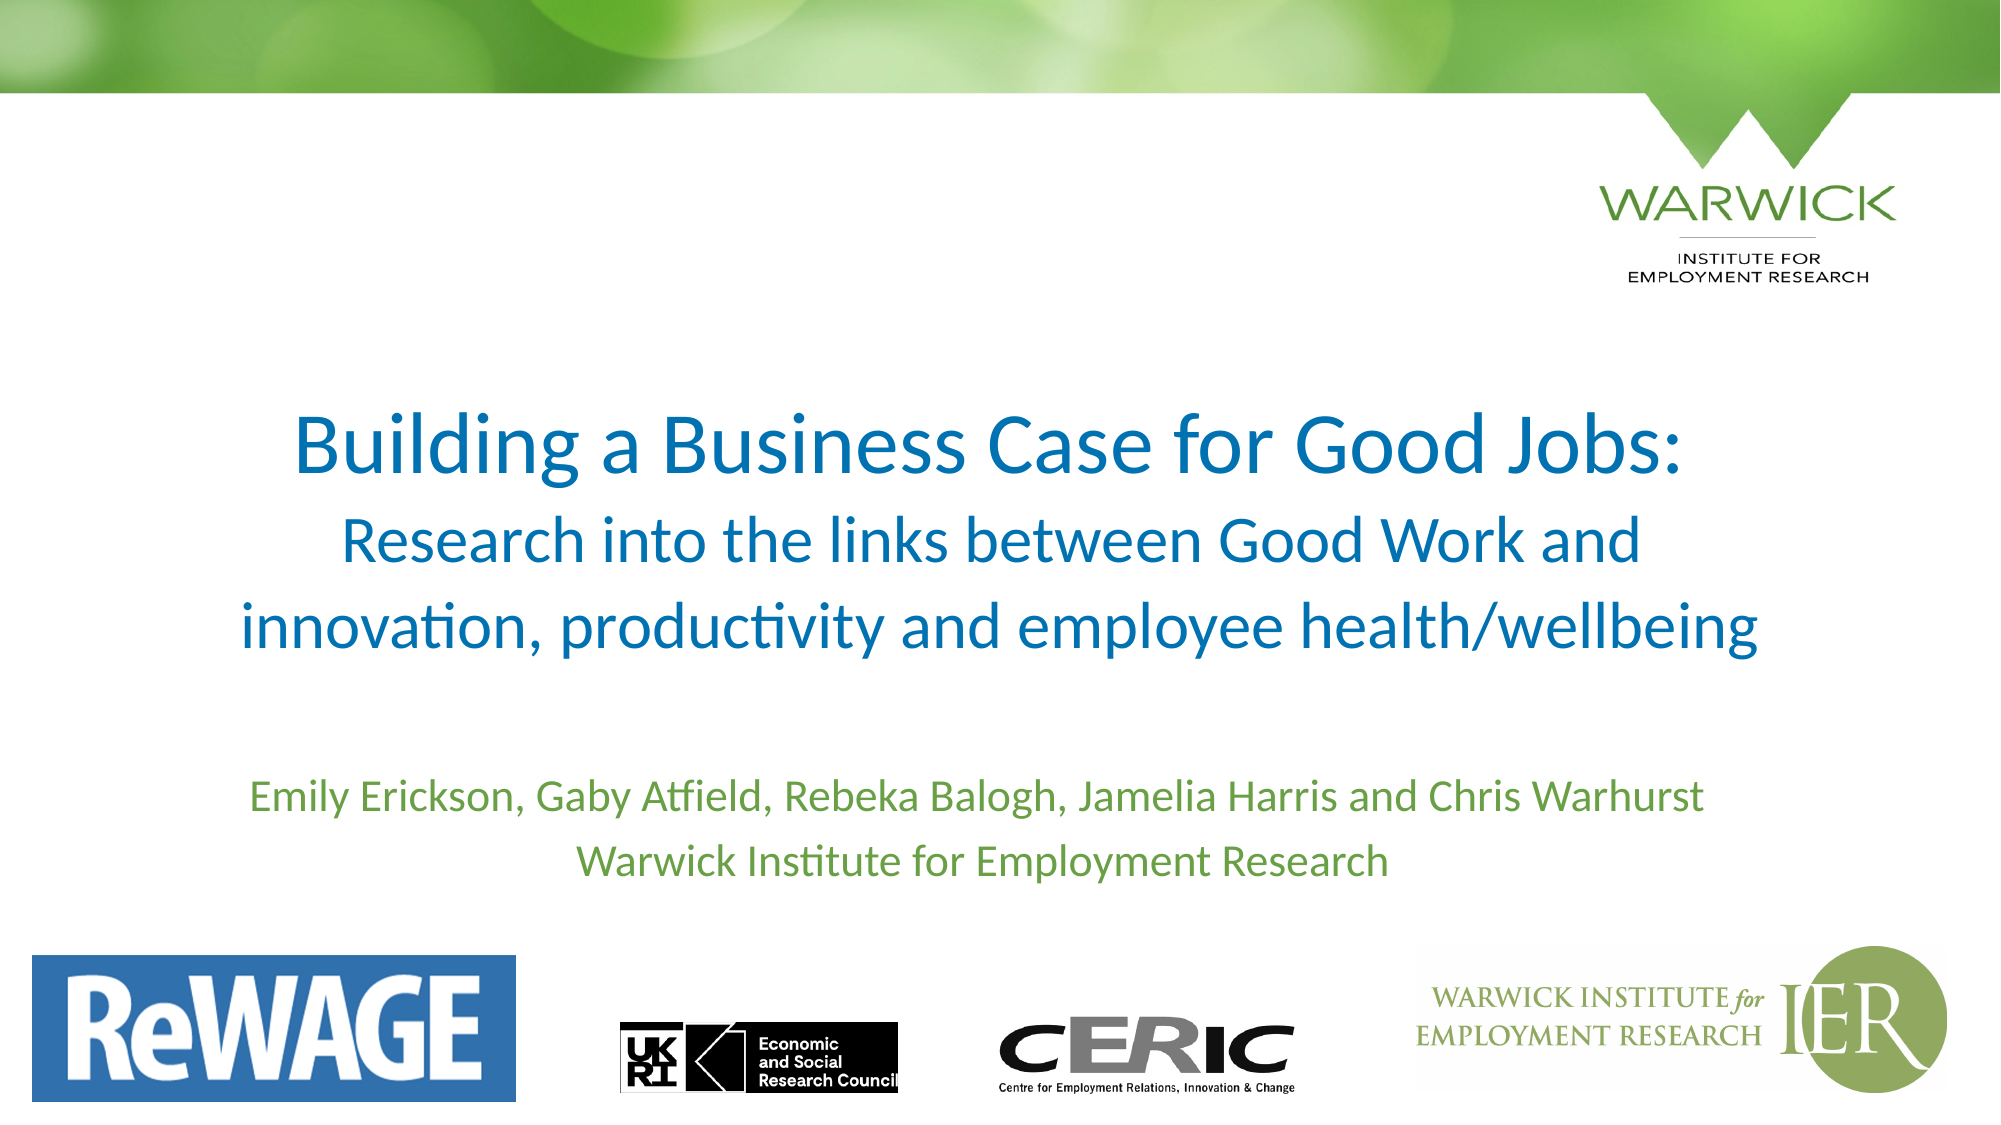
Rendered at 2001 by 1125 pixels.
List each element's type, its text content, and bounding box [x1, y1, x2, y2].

picture [620, 1022, 898, 1093]
picture [32, 956, 516, 1102]
title Building a Business Case for Good Jobs: Research into the links between Good Work and innovation, productivity and employee health/wellbeing [167, 370, 1833, 643]
picture [1416, 946, 1947, 1093]
subtitle Emily Erickson, Gaby Atfield, Rebeka Balogh, Jamelia Harris and Chris Warhurst Warwick Institute for Employment Research [133, 700, 1833, 898]
picture [999, 1016, 1295, 1094]
